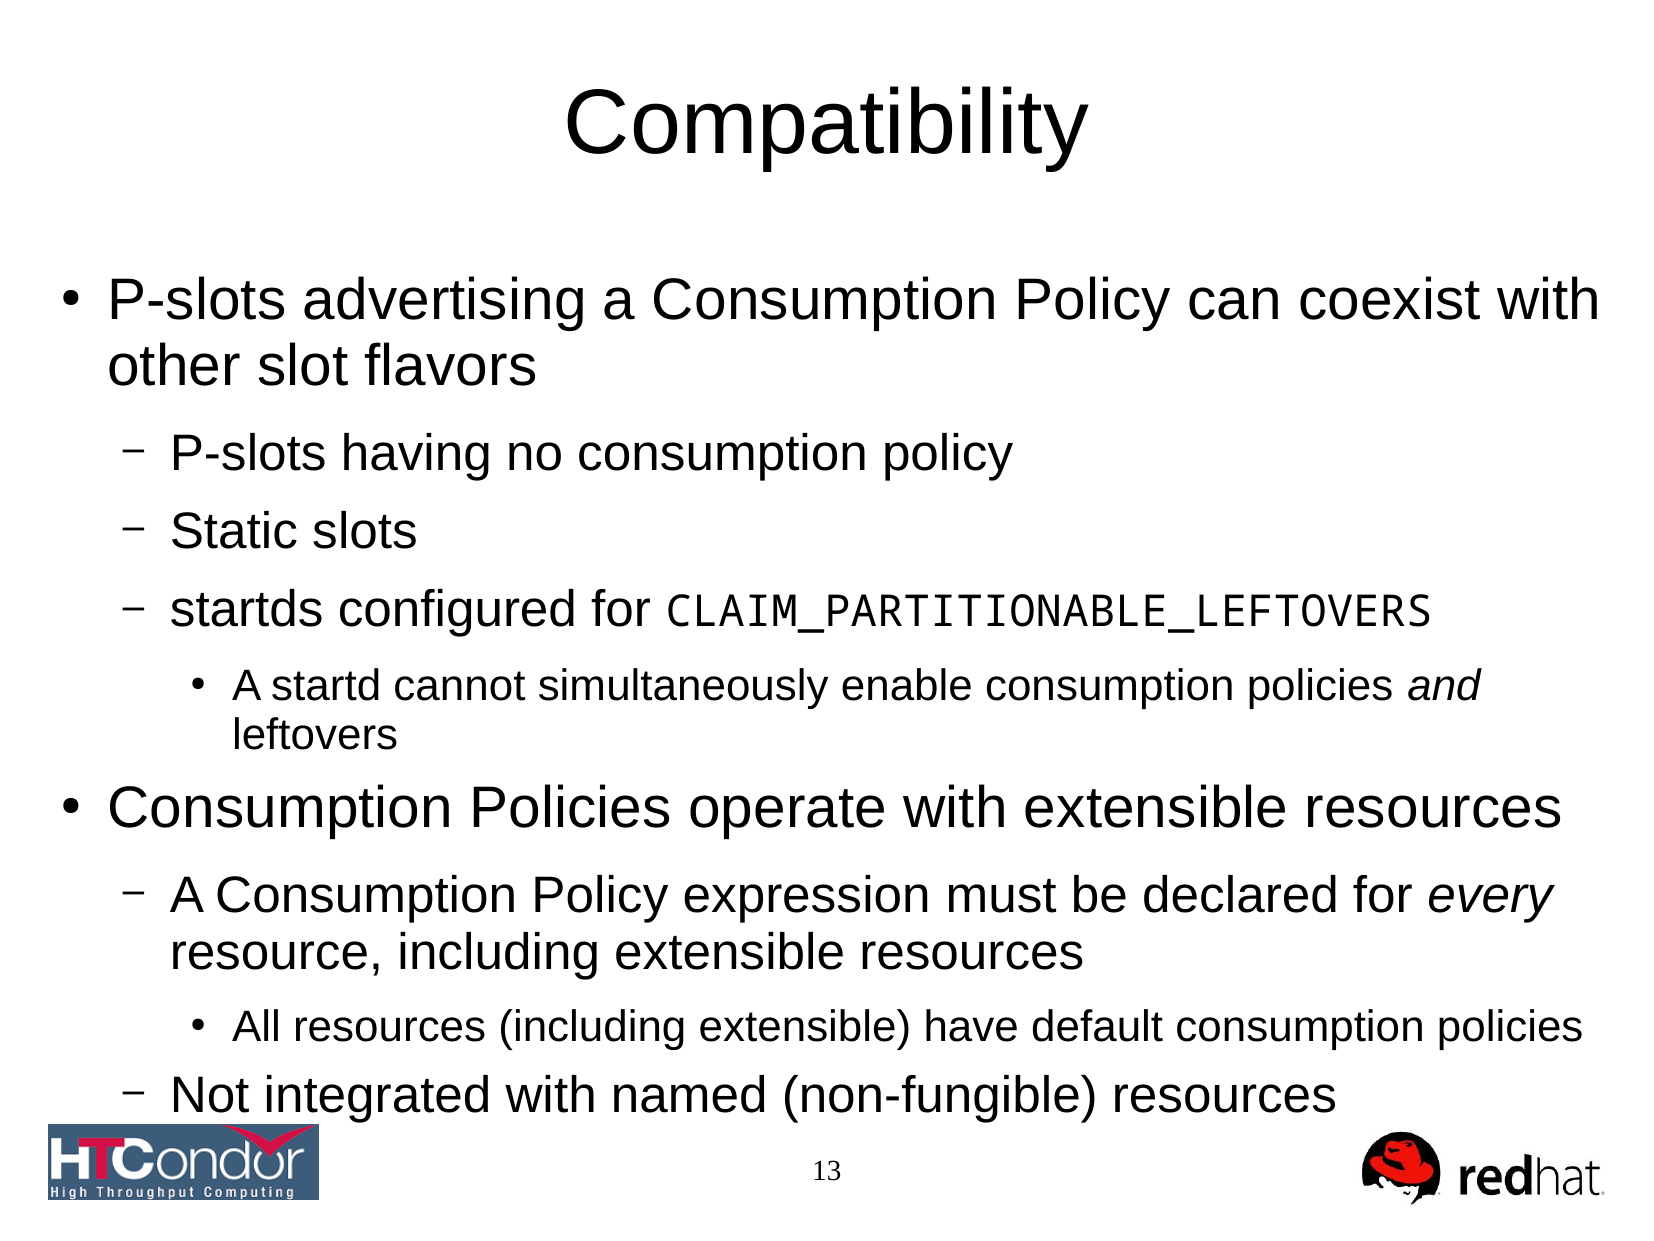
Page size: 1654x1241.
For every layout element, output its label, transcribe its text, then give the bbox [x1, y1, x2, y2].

list P-slots advertising a Consumption Policy can coexist with other slot flavors P-slots having no consumption policy Static slots startds configured for CLAIM_PARTITIONABLE_LEFTOVERS A startd cannot simultaneously enable consumption policies and leftovers Consumption Policies operate with extensible resources A Consumption Policy expression must be declared for every resource, including extensible resources All resources (including extensible) have default consumption policies Not integrated with named (non-fungible) resources [45, 266, 1606, 1137]
title Compatibility [82, 45, 1571, 198]
picture [1352, 1128, 1629, 1215]
picture [48, 1137, 319, 1200]
